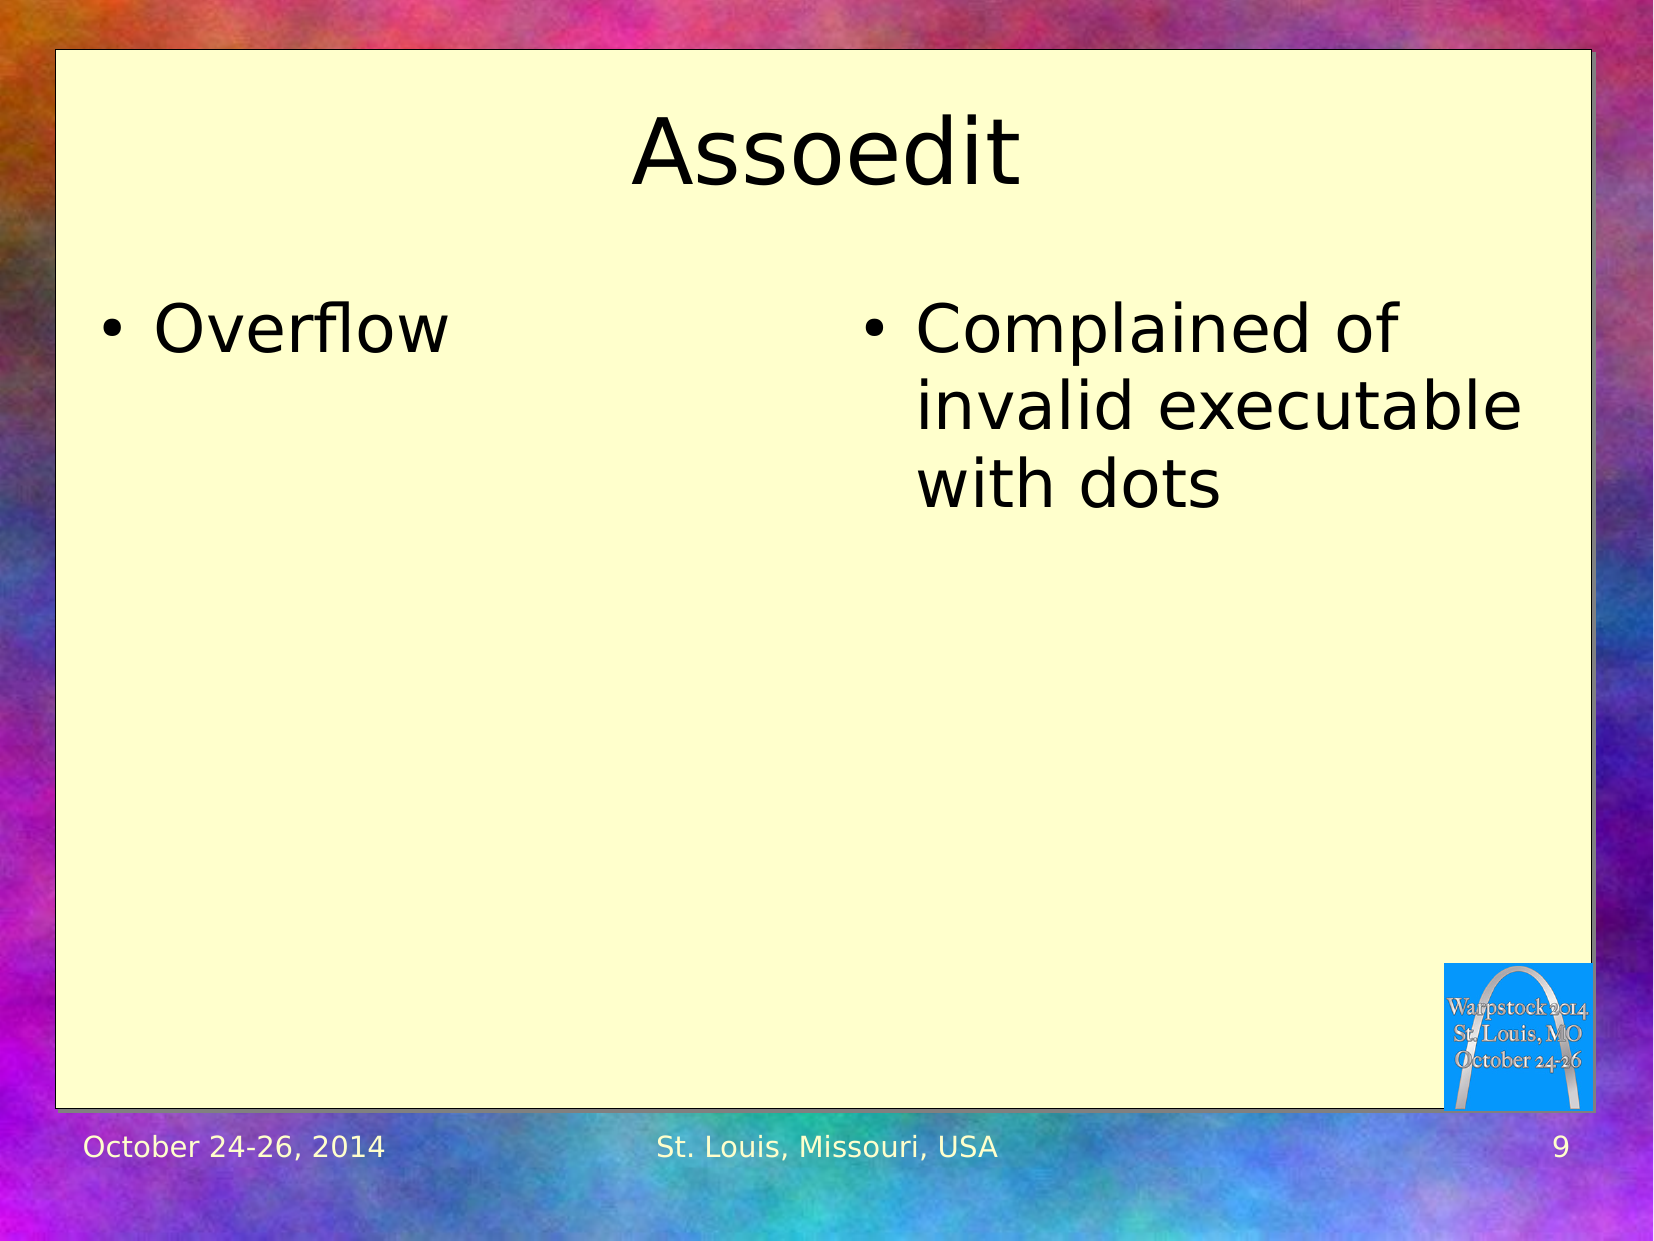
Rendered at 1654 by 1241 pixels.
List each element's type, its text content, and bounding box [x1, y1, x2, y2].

list Complained of invalid executable with dots [844, 290, 1571, 1109]
title Assoedit [82, 49, 1571, 257]
picture [0, 0, 1654, 1241]
list Overflow [82, 290, 809, 1109]
